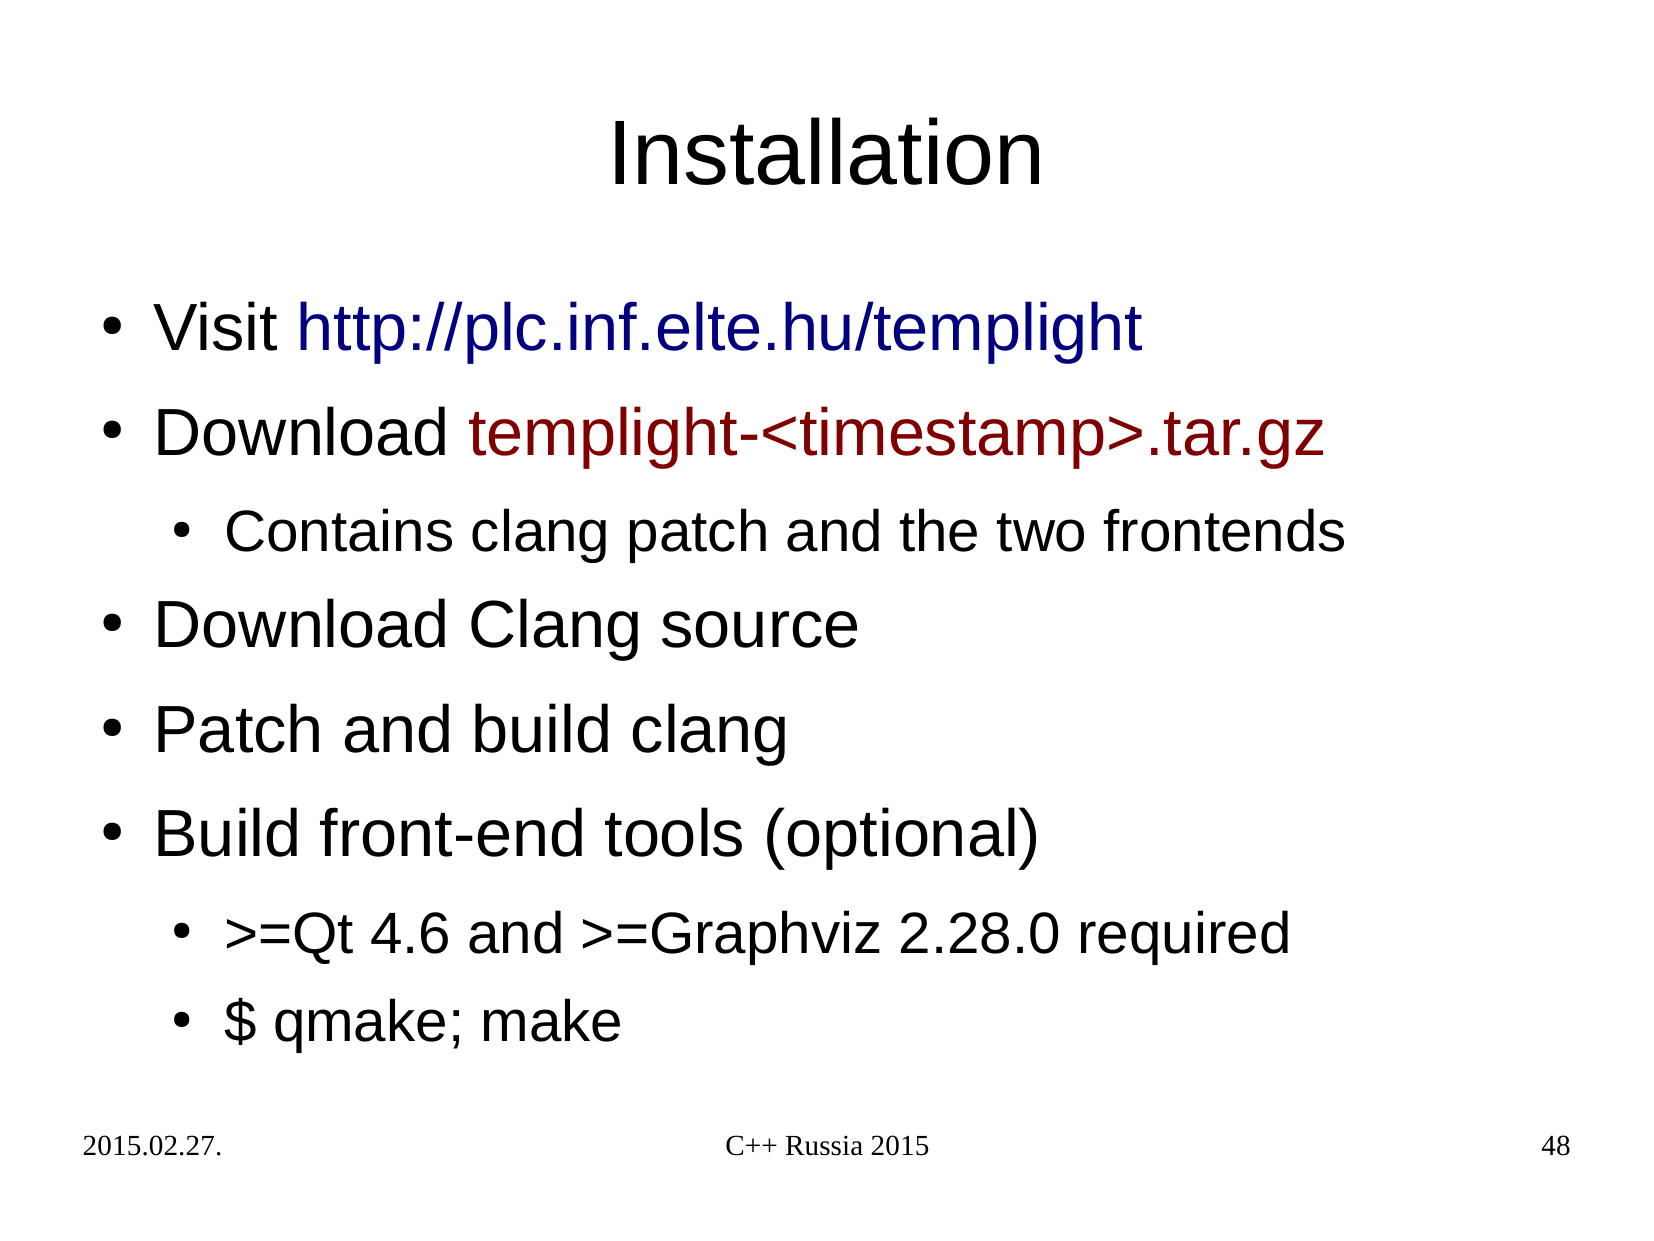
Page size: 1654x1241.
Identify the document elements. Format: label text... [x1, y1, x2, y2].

title Installation [82, 49, 1571, 257]
list Visit http://plc.inf.elte.hu/templight Download templight-<timestamp>.tar.gz Contains clang patch and the two frontends Download Clang source Patch and build clang Build front-end tools (optional) >=Qt 4.6 and >=Graphviz 2.28.0 required $ qmake; make [82, 290, 1571, 1054]
